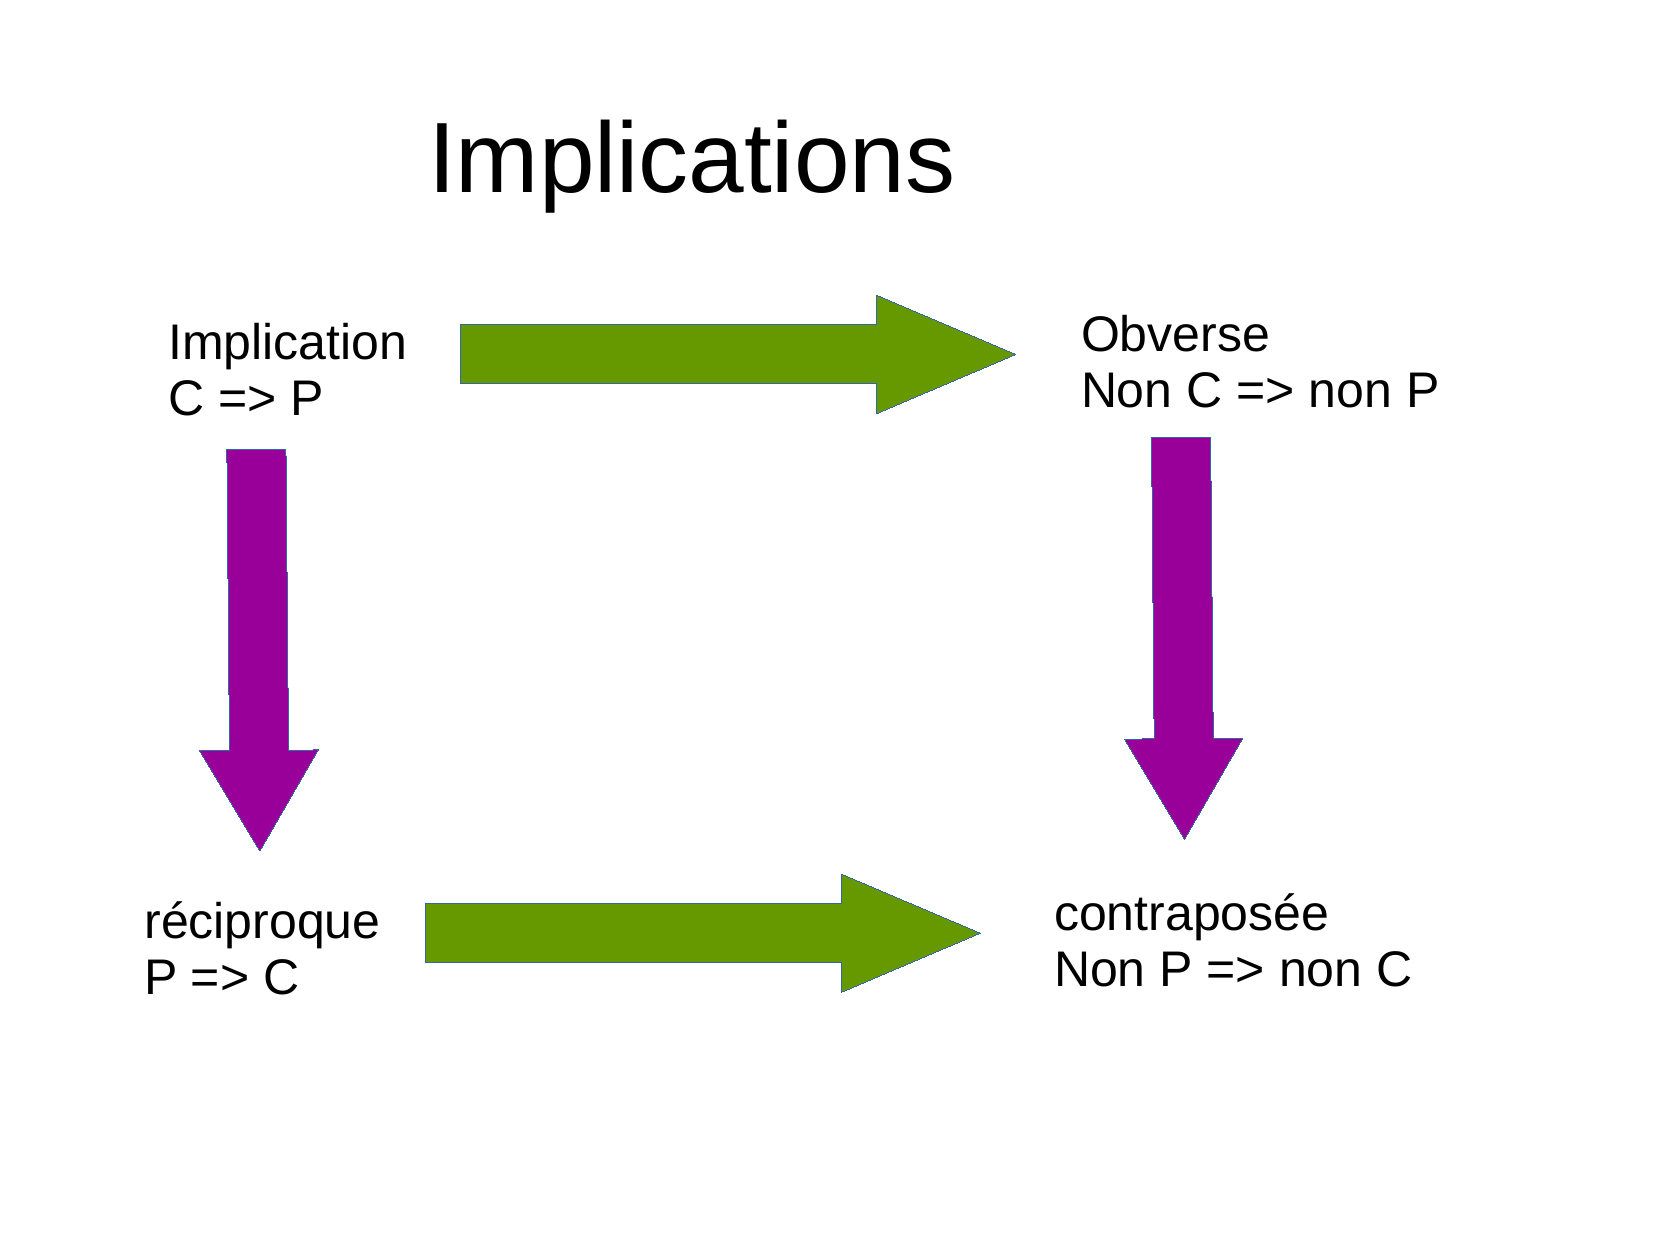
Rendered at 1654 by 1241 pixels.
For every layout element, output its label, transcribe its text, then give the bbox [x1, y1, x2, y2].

text_box réciproque P => C [129, 885, 396, 1013]
text_box [460, 295, 1016, 414]
text_box Implications [413, 94, 971, 222]
text_box Obverse Non C => non P [1066, 298, 1455, 426]
text_box [425, 874, 981, 993]
text_box Implication C => P [153, 307, 422, 434]
text_box contraposée Non P => non C [1039, 877, 1427, 1004]
text_box [1124, 437, 1243, 840]
text_box [199, 449, 319, 851]
